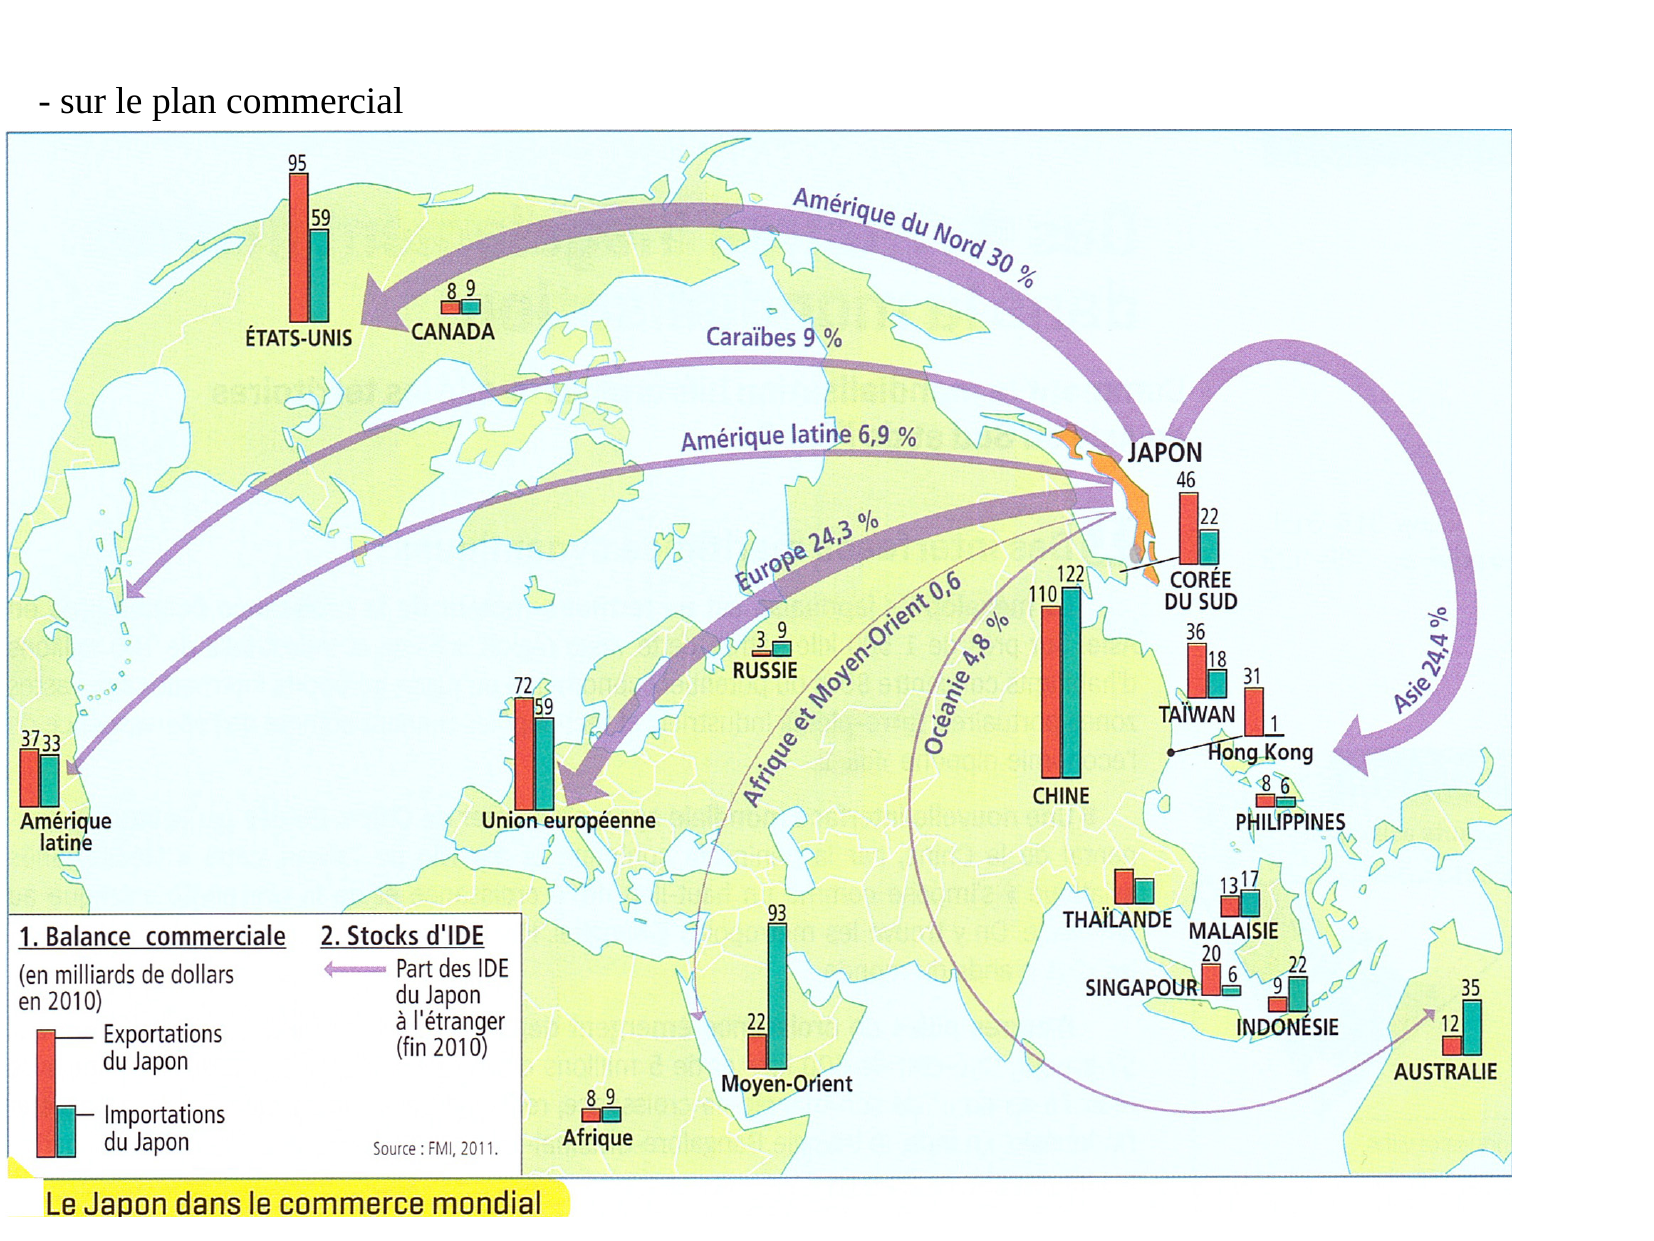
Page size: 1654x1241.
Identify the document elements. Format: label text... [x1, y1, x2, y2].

picture [5, 129, 1512, 1217]
text_box - sur le plan commercial [23, 73, 429, 129]
